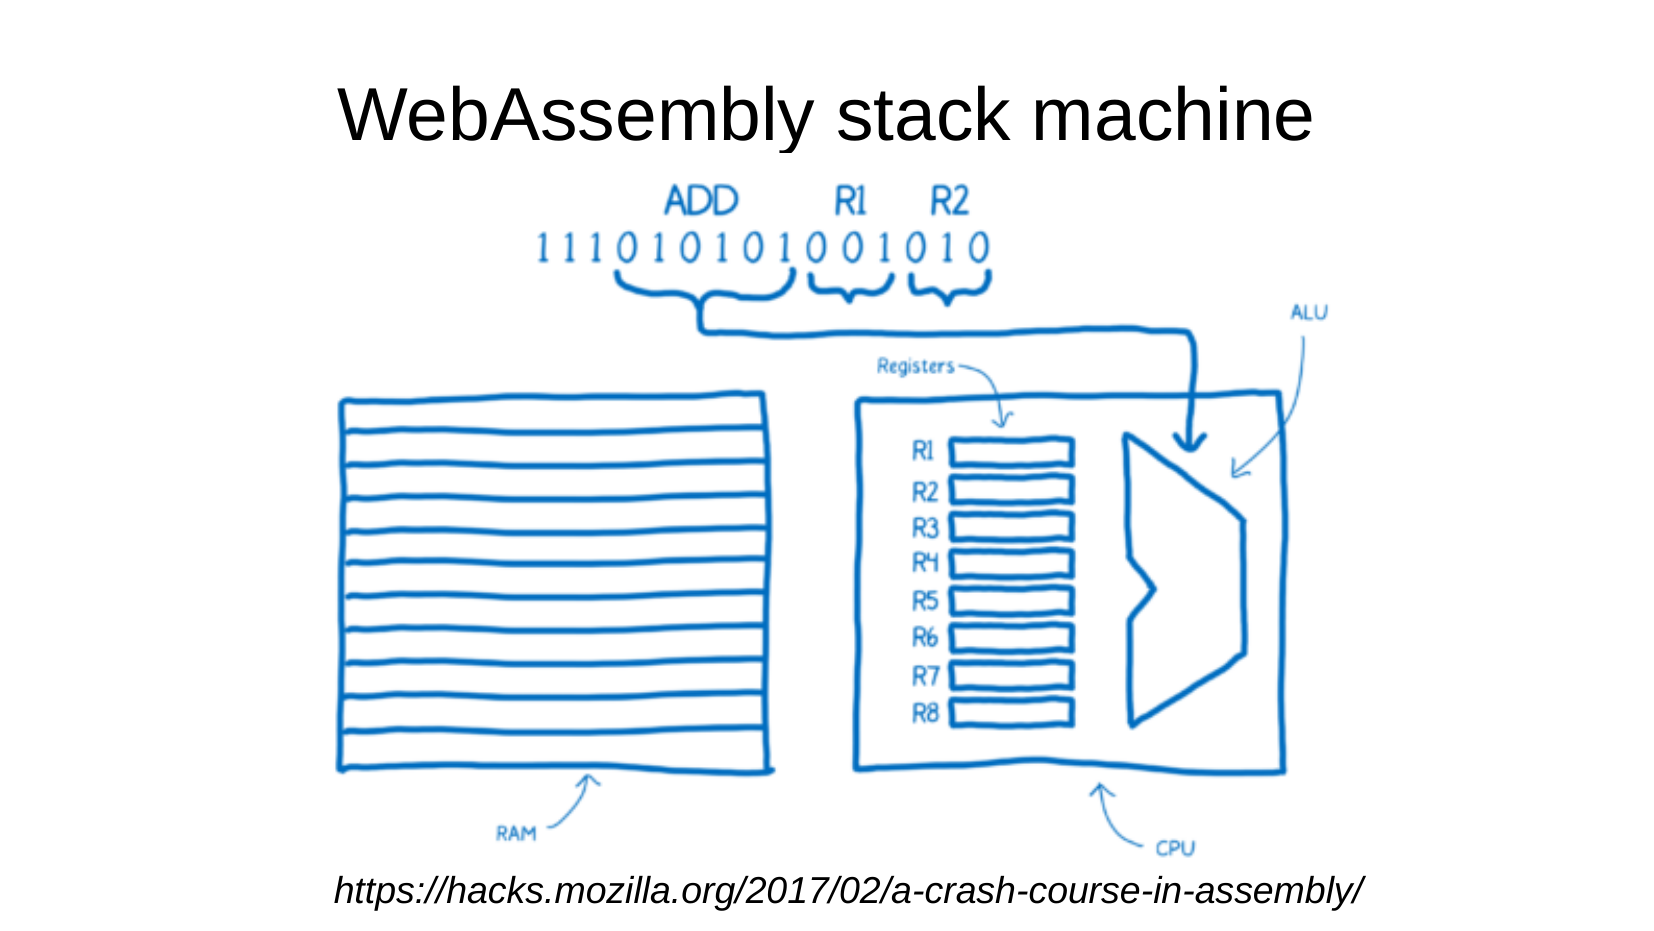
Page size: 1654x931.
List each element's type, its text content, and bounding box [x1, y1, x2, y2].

title WebAssembly stack machine [82, 37, 1571, 193]
picture [307, 153, 1349, 887]
text_box https://hacks.mozilla.org/2017/02/a-crash-course-in-assembly/ [318, 862, 1406, 920]
